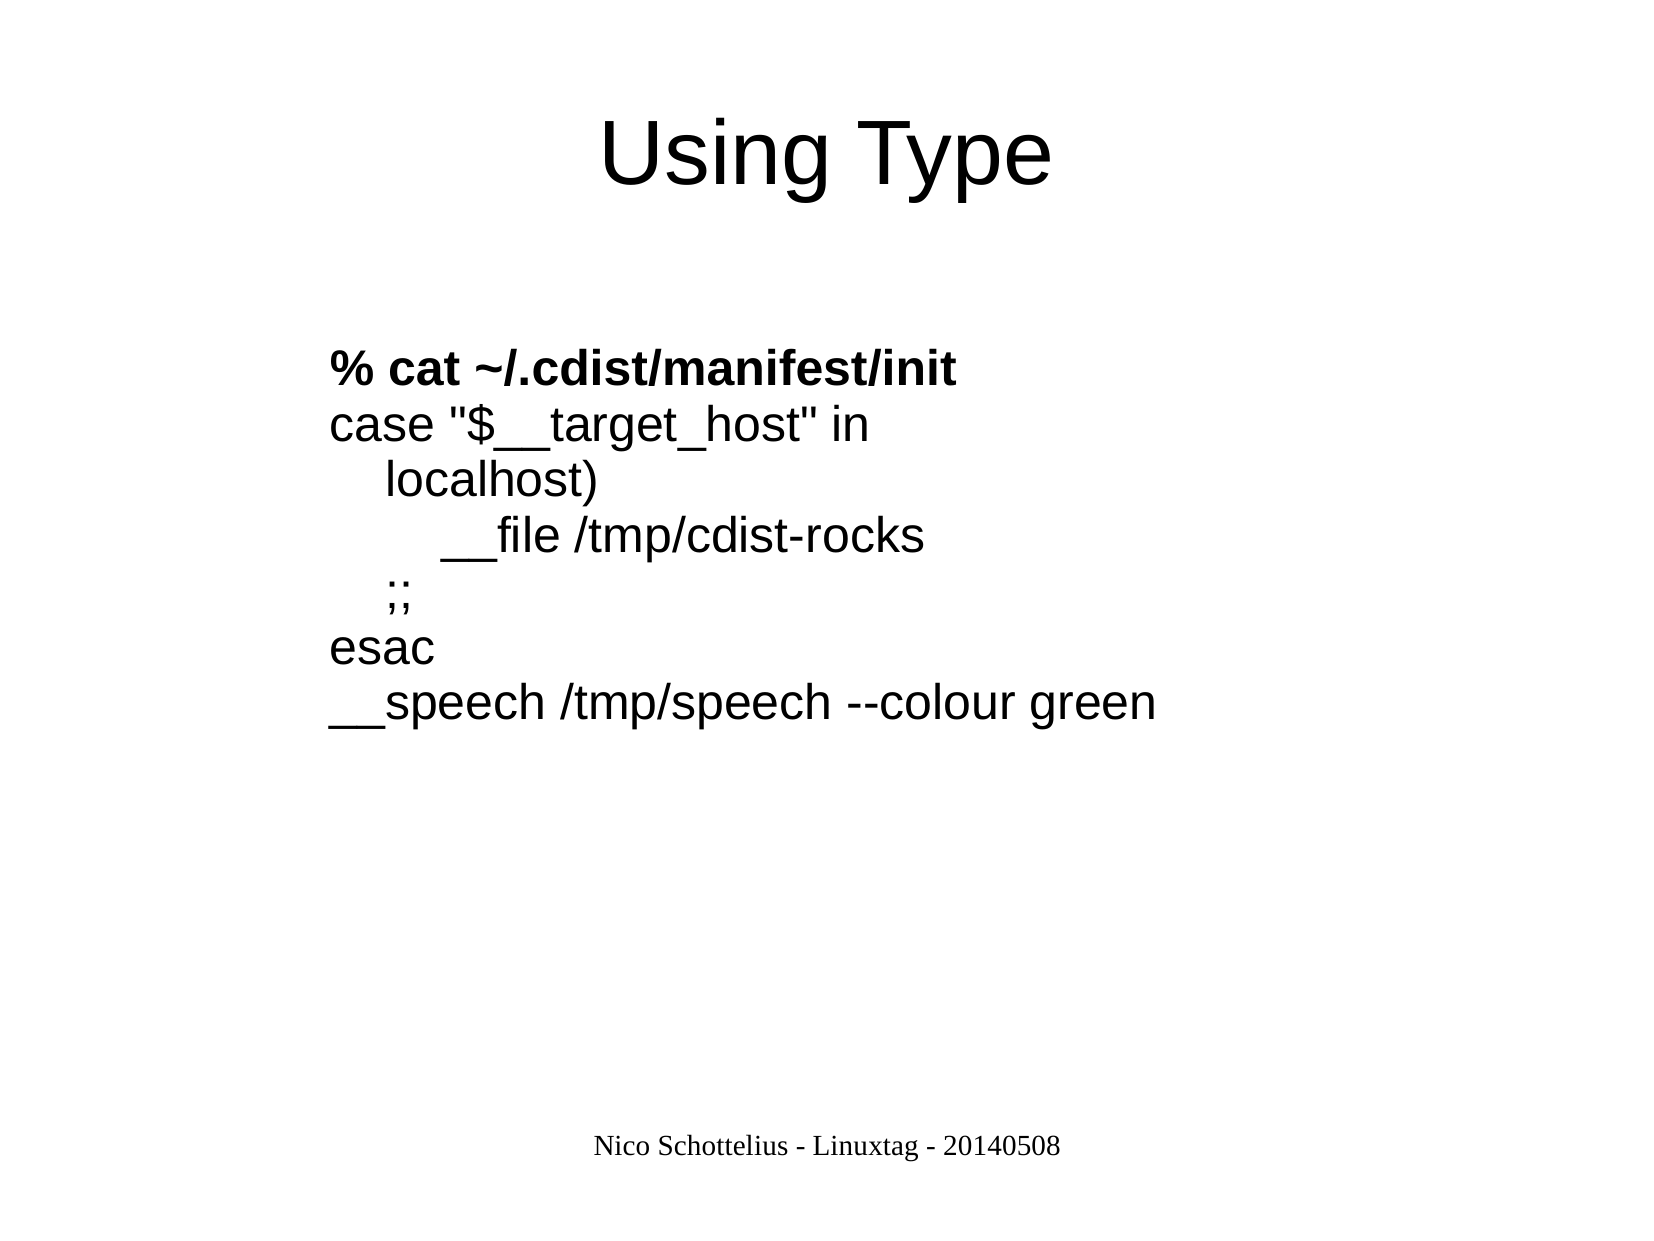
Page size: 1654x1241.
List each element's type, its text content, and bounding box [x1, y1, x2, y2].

title Using Type [82, 49, 1571, 257]
text_box % cat ~/.cdist/manifest/init case "$__target_host" in localhost) __file /tmp/cdist-rocks ;; esac __speech /tmp/speech --colour green [314, 332, 1440, 1065]
